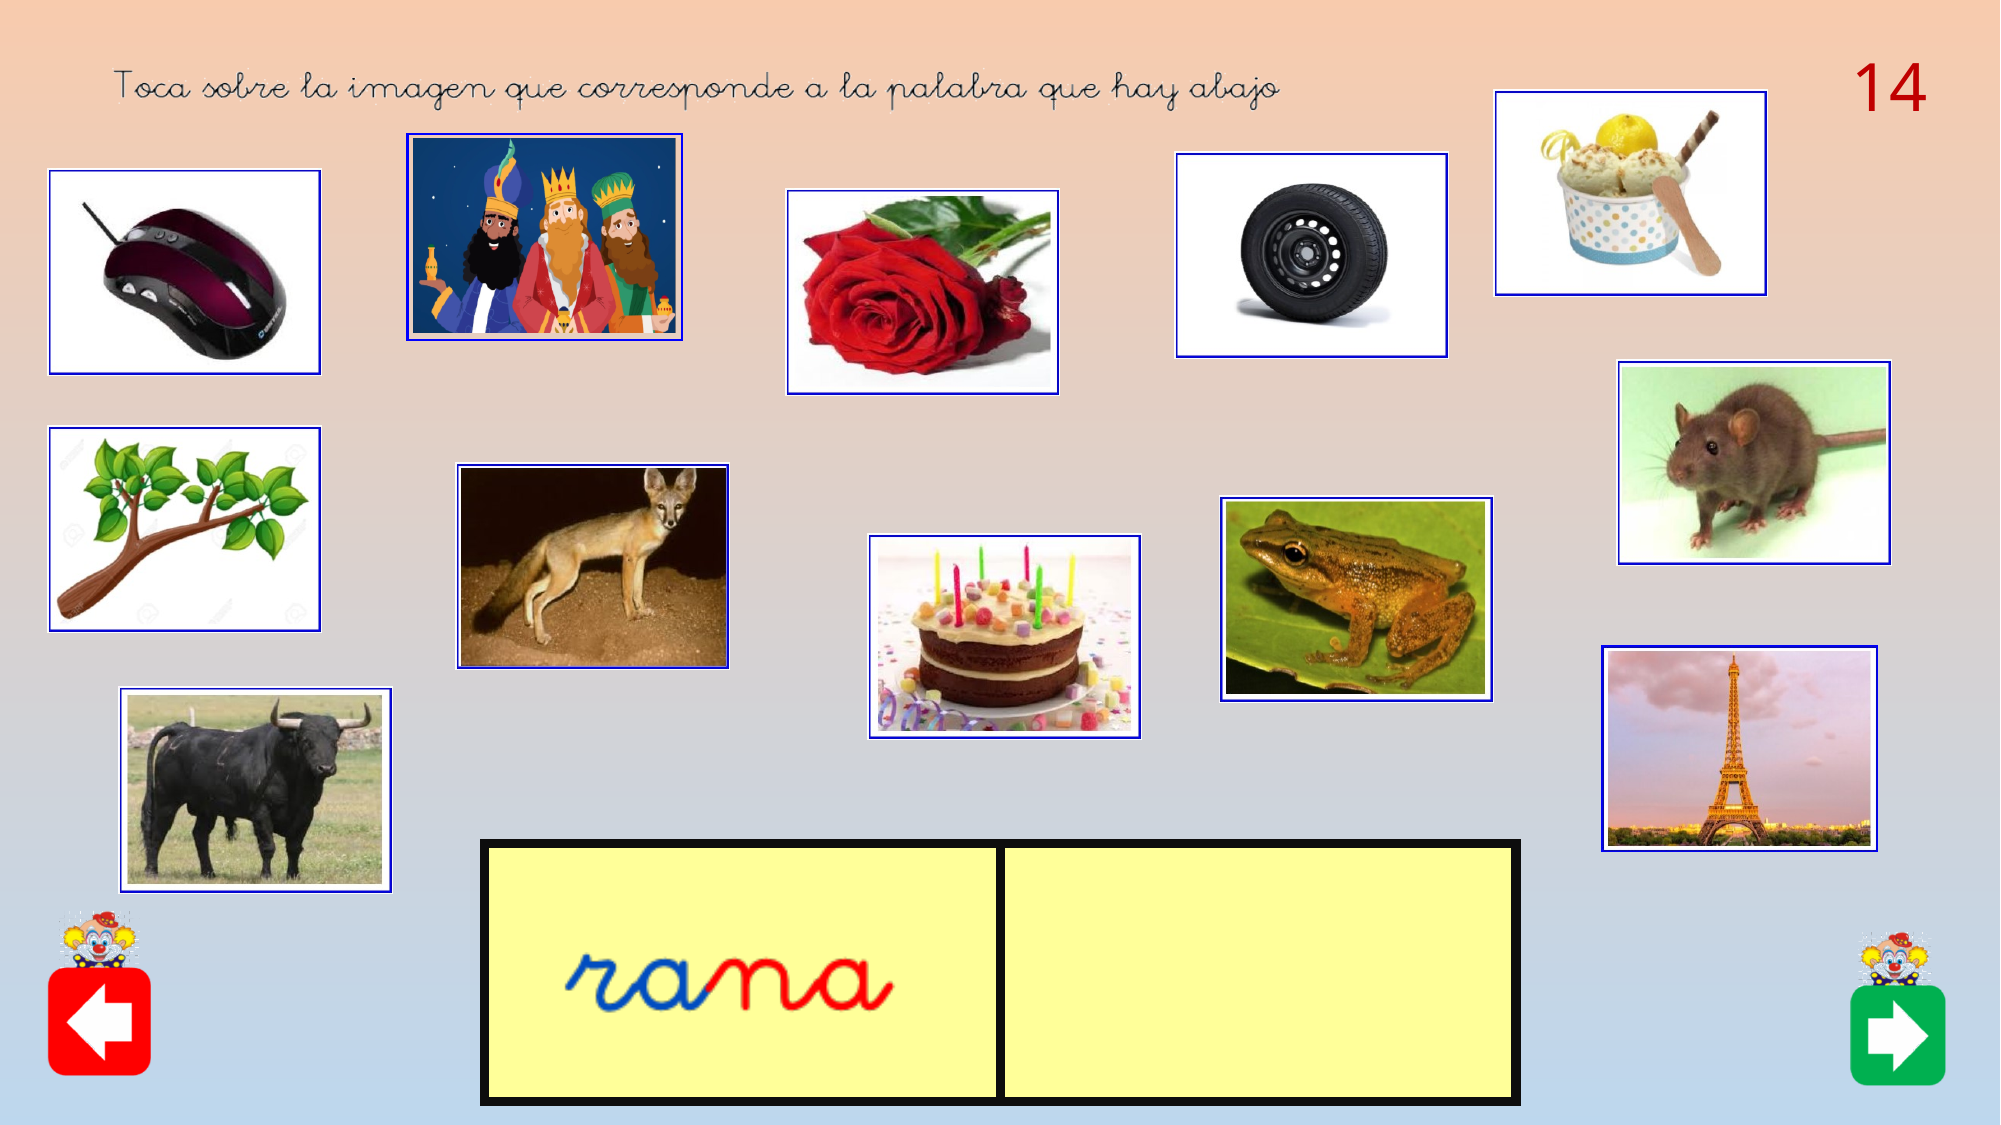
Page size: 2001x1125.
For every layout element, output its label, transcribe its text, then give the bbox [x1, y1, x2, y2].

picture [1174, 151, 1449, 359]
text_box [484, 843, 1516, 1102]
text_box 14 [1820, 37, 1958, 133]
picture [785, 188, 1060, 396]
picture [1850, 931, 1946, 1086]
picture [406, 133, 683, 341]
picture [544, 878, 915, 1068]
picture [867, 533, 1142, 740]
picture [106, 57, 1768, 297]
picture [47, 168, 322, 376]
picture [47, 910, 151, 1076]
picture [455, 462, 730, 670]
picture [1601, 645, 1878, 852]
picture [47, 425, 322, 633]
picture [118, 686, 393, 894]
picture [1219, 495, 1494, 703]
picture [1616, 359, 1892, 566]
